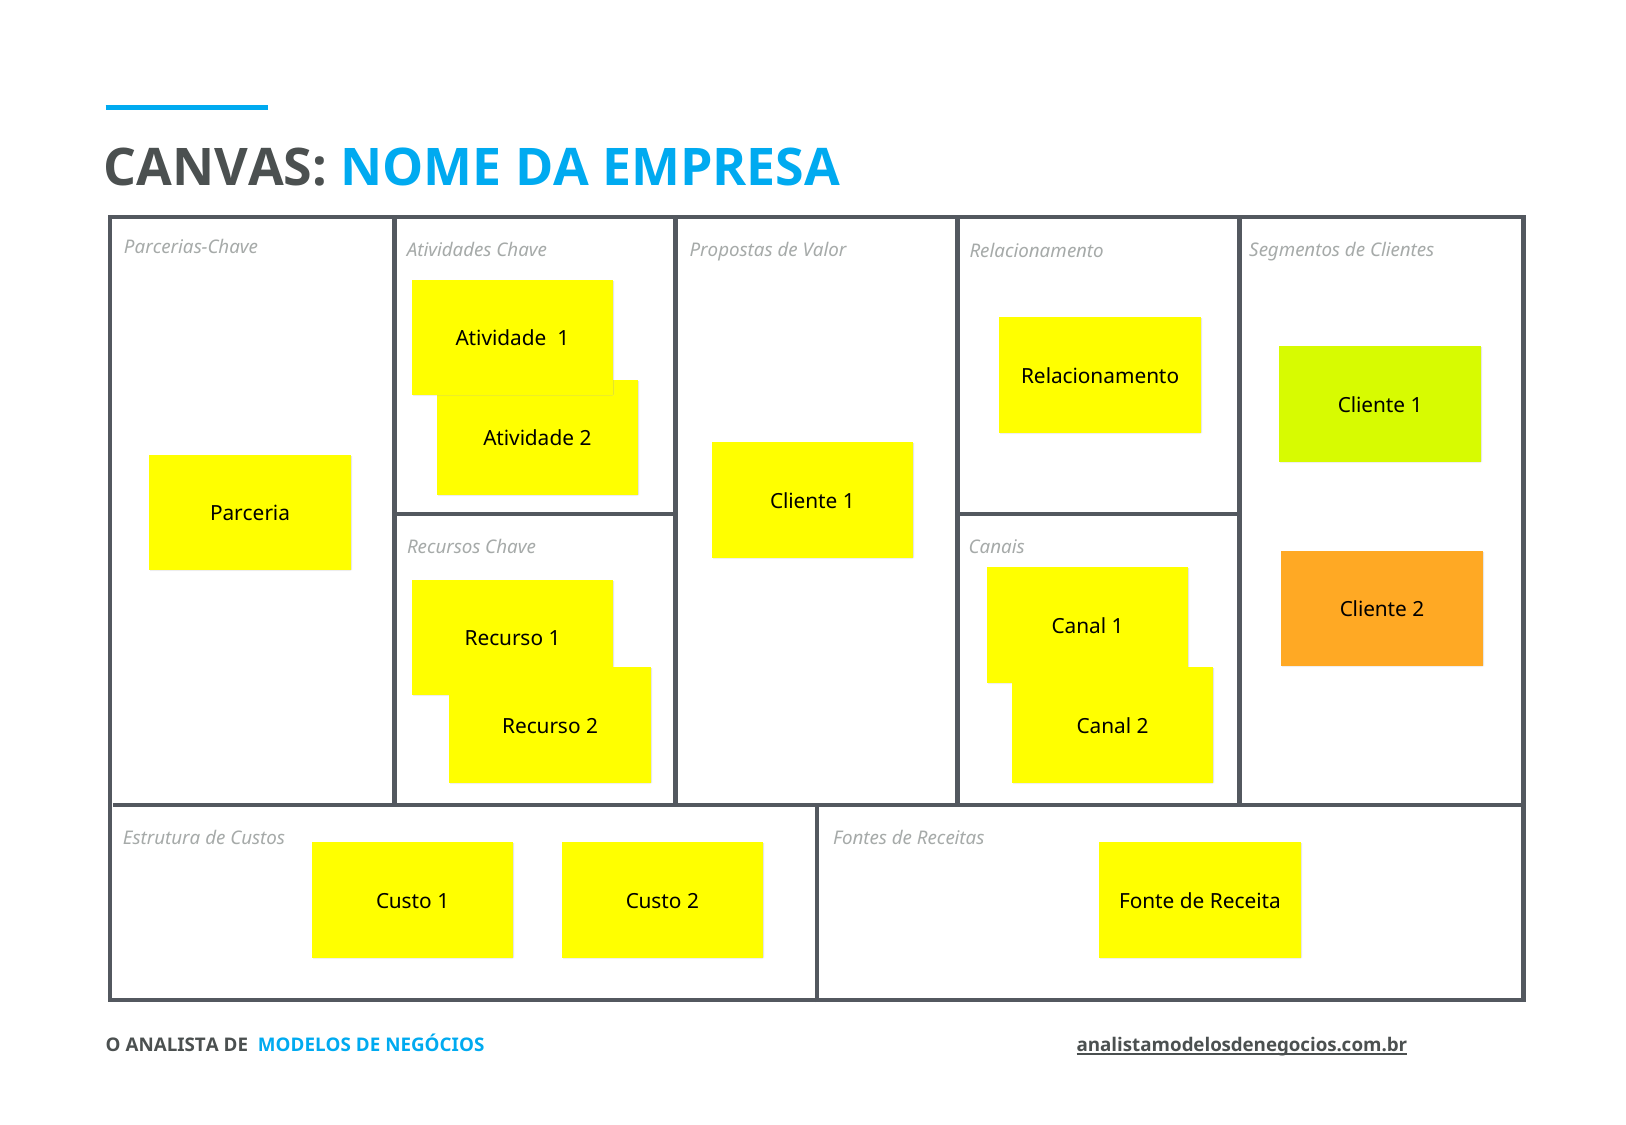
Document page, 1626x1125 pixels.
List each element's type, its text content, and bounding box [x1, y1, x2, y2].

text_box Atividades Chave [399, 230, 571, 261]
text_box Cliente 1 [1279, 346, 1481, 462]
text_box Segmentos de Clientes [1242, 230, 1463, 261]
text_box Cliente 2 [1281, 551, 1483, 666]
text_box Atividade 1 [412, 280, 613, 395]
text_box Canal 1 [987, 567, 1188, 683]
text_box Recurso 2 [449, 667, 651, 783]
text_box Recurso 1 [412, 580, 613, 695]
text_box Propostas de Valor [682, 230, 868, 261]
text_box Custo 1 [312, 842, 513, 958]
text_box Atividade 2 [437, 380, 638, 495]
text_box Cliente 1 [712, 442, 913, 558]
text_box Relacionamento [999, 317, 1201, 433]
text_box Fonte de Receita [1099, 842, 1301, 958]
text_box Estrutura de Custos [116, 818, 307, 849]
text_box Parceria [149, 455, 351, 570]
text_box Fontes de Receitas [826, 818, 999, 849]
text_box Recursos Chave [400, 527, 562, 558]
text_box Canais [961, 527, 1135, 558]
text_box Canal 2 [1012, 667, 1213, 783]
text_box Relacionamento [962, 231, 1154, 262]
list CANVAS: NOME DA EMPRESA [103, 133, 1518, 210]
text_box Custo 2 [562, 842, 763, 958]
text_box Parcerias-Chave [117, 227, 337, 266]
